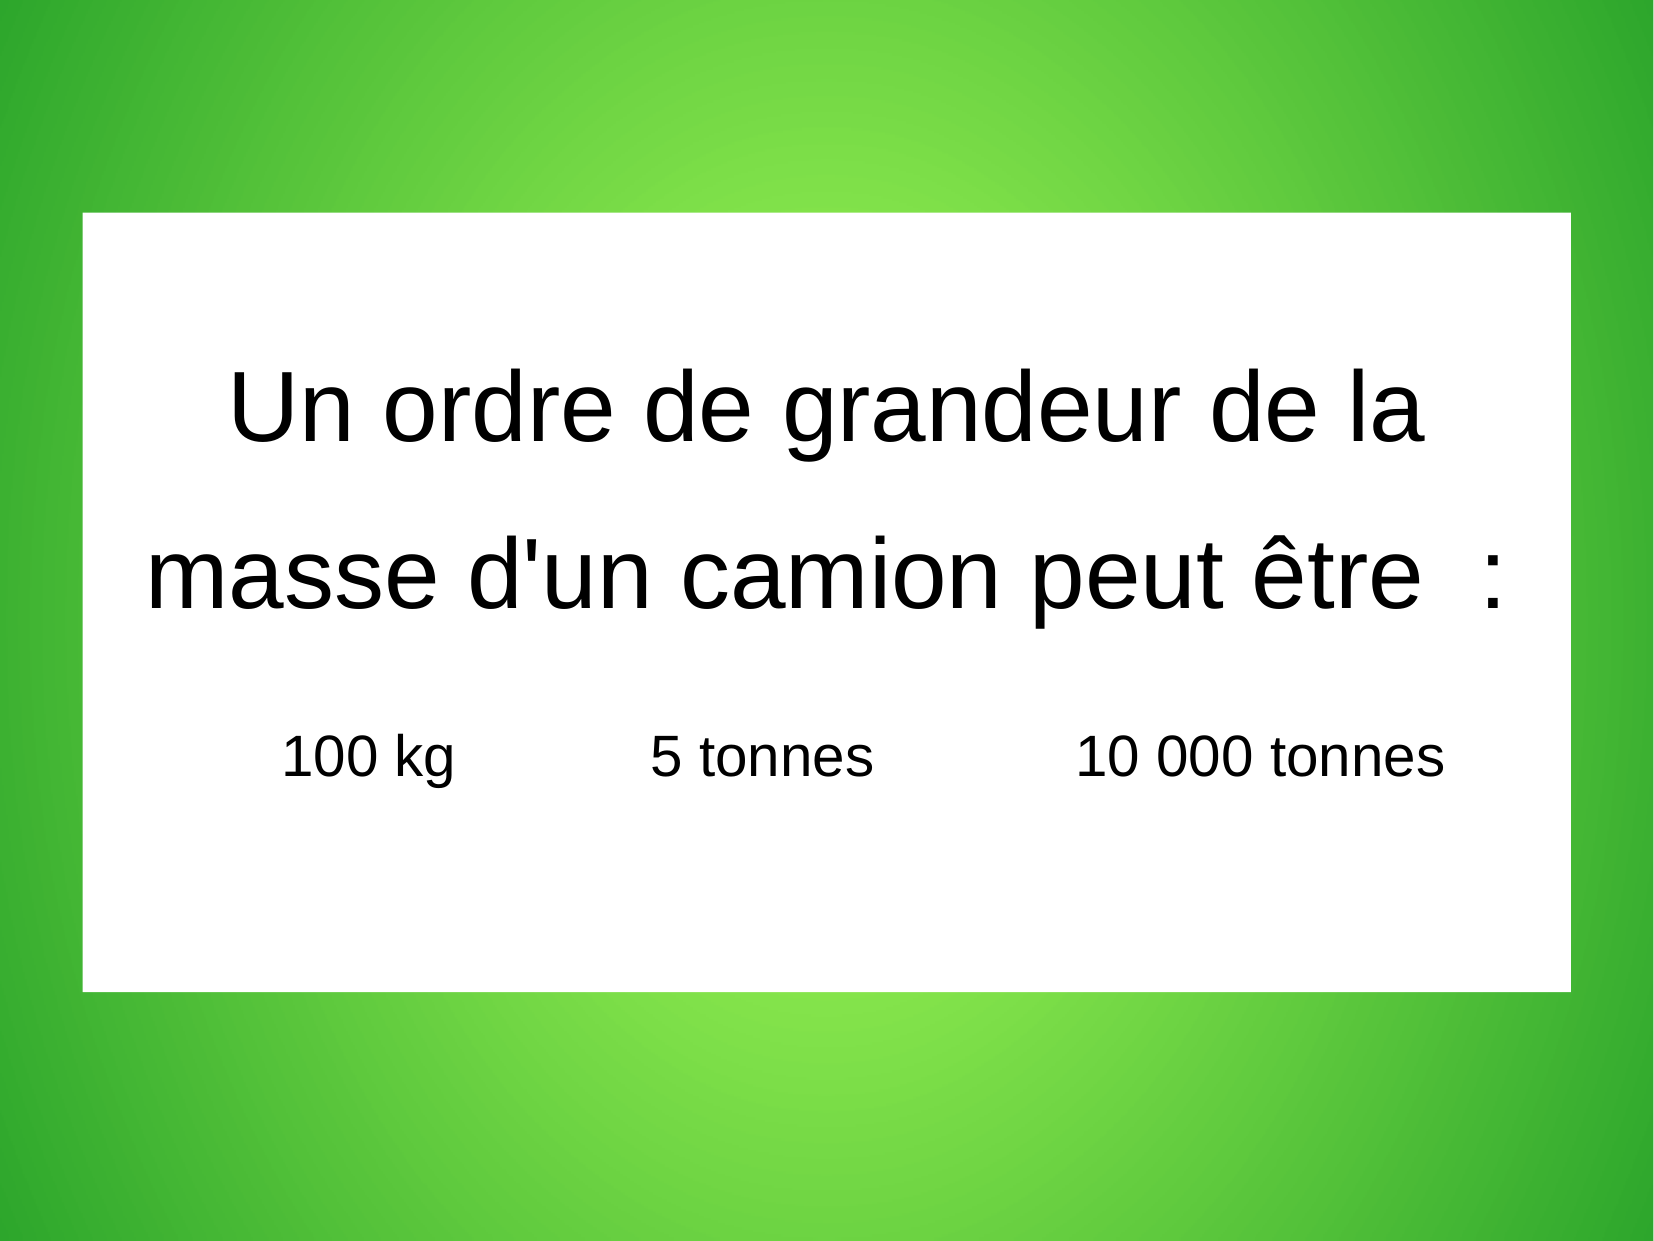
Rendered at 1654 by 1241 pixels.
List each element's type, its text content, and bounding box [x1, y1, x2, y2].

picture [0, 0, 1654, 1241]
subtitle Un ordre de grandeur de la masse d'un camion peut être : 100 kg 5 tonnes 10 000 tonnes [82, 212, 1571, 993]
